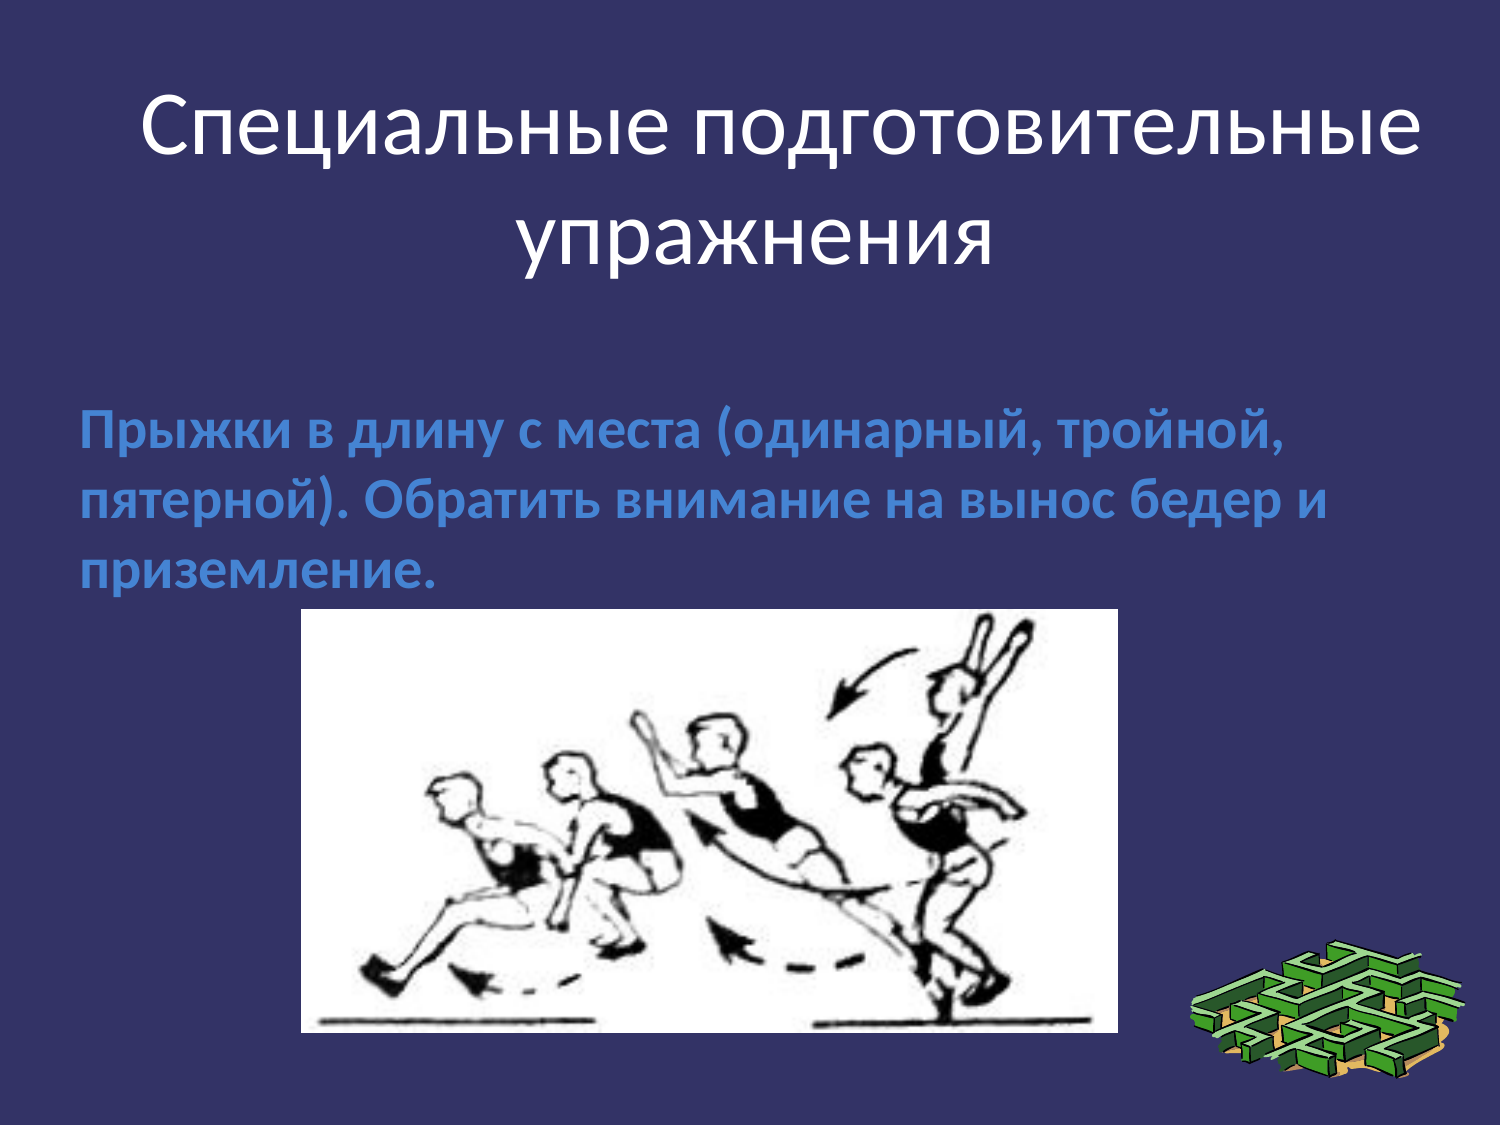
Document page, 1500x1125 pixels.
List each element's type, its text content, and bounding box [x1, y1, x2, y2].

text_box Прыжки в длину с места (одинарный, тройной, пятерной). Обратить внимание на вынос бедер и приземление. [64, 382, 1427, 608]
picture [301, 609, 1118, 1033]
title Специальные подготовительные упражнения [41, 55, 1471, 261]
